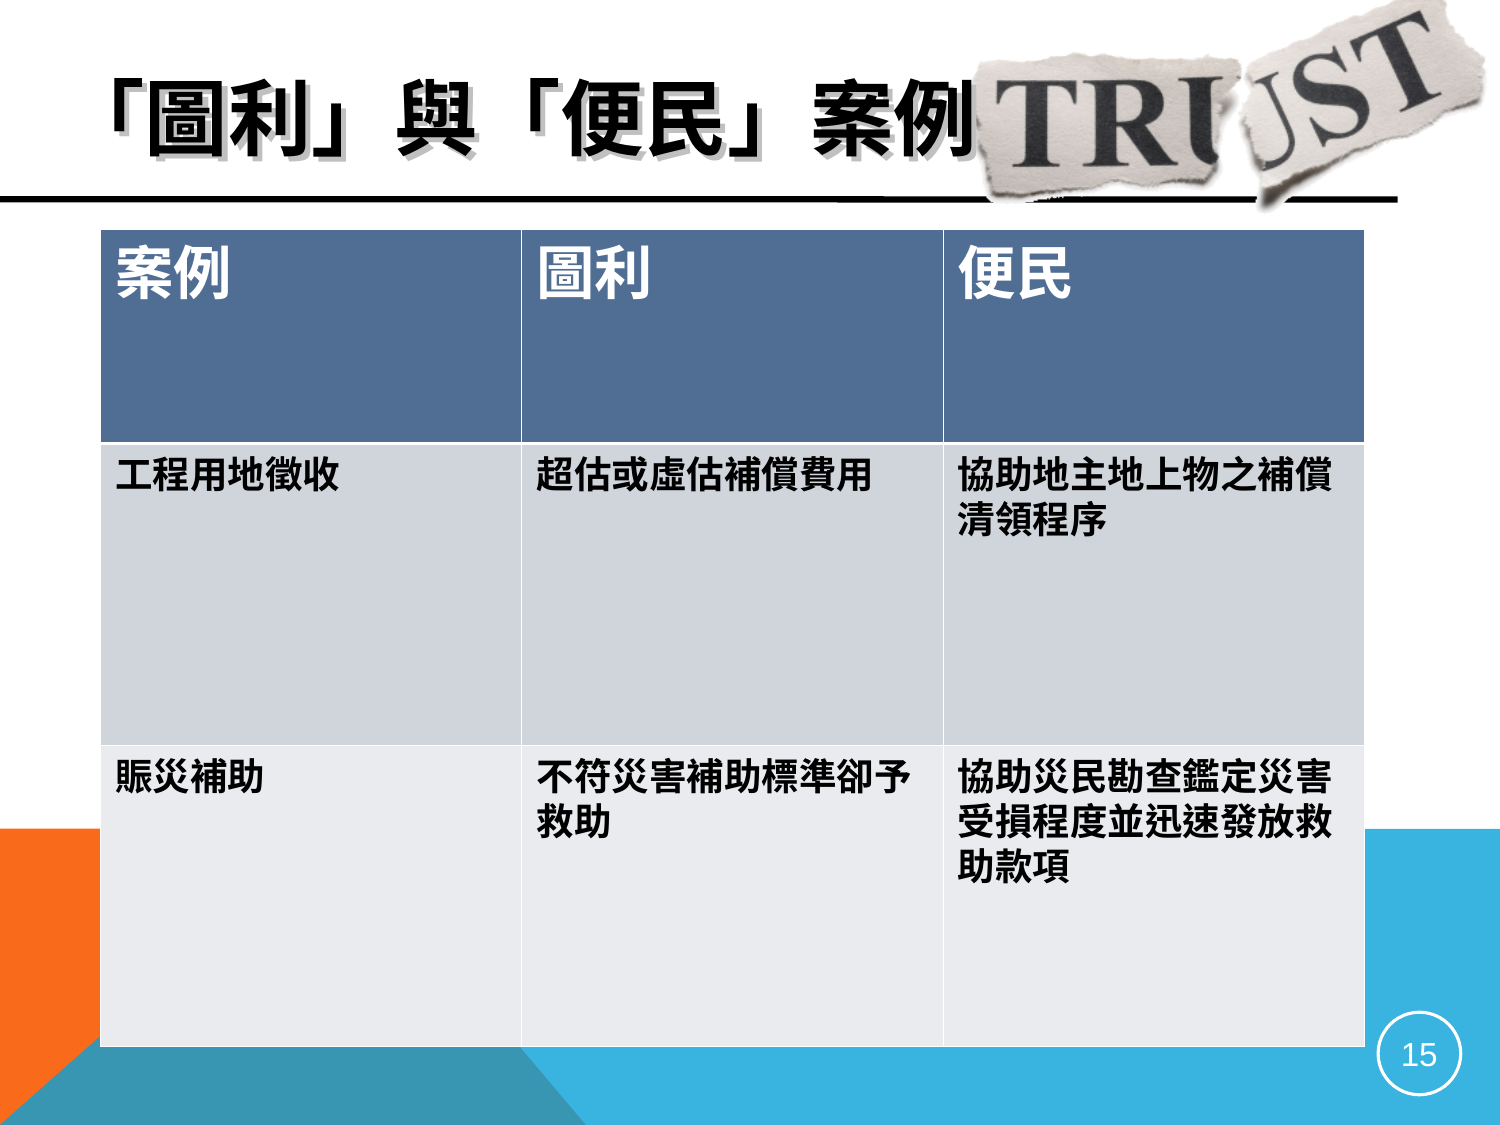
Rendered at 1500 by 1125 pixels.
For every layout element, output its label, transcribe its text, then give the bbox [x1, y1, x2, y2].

table_header 便民 [944, 230, 1364, 442]
table_header 圖利 [522, 230, 943, 442]
text_box <編號> [1378, 1012, 1461, 1095]
table_cell 工程用地徵收 [101, 445, 521, 745]
table_cell 超估或虛估補償費用 [522, 445, 943, 745]
text_box 「圖利」與「便民」案例 [46, 58, 1418, 175]
table_header 案例 [101, 230, 521, 442]
picture [950, 0, 1500, 228]
table_cell 不符災害補助標準卻予救助 [522, 746, 943, 1046]
table_cell 協助地主地上物之補償清領程序 [944, 445, 1364, 745]
table_cell 協助災民勘查鑑定災害受損程度並迅速發放救助款項 [944, 746, 1364, 1046]
table_cell 賑災補助 [101, 746, 521, 1046]
